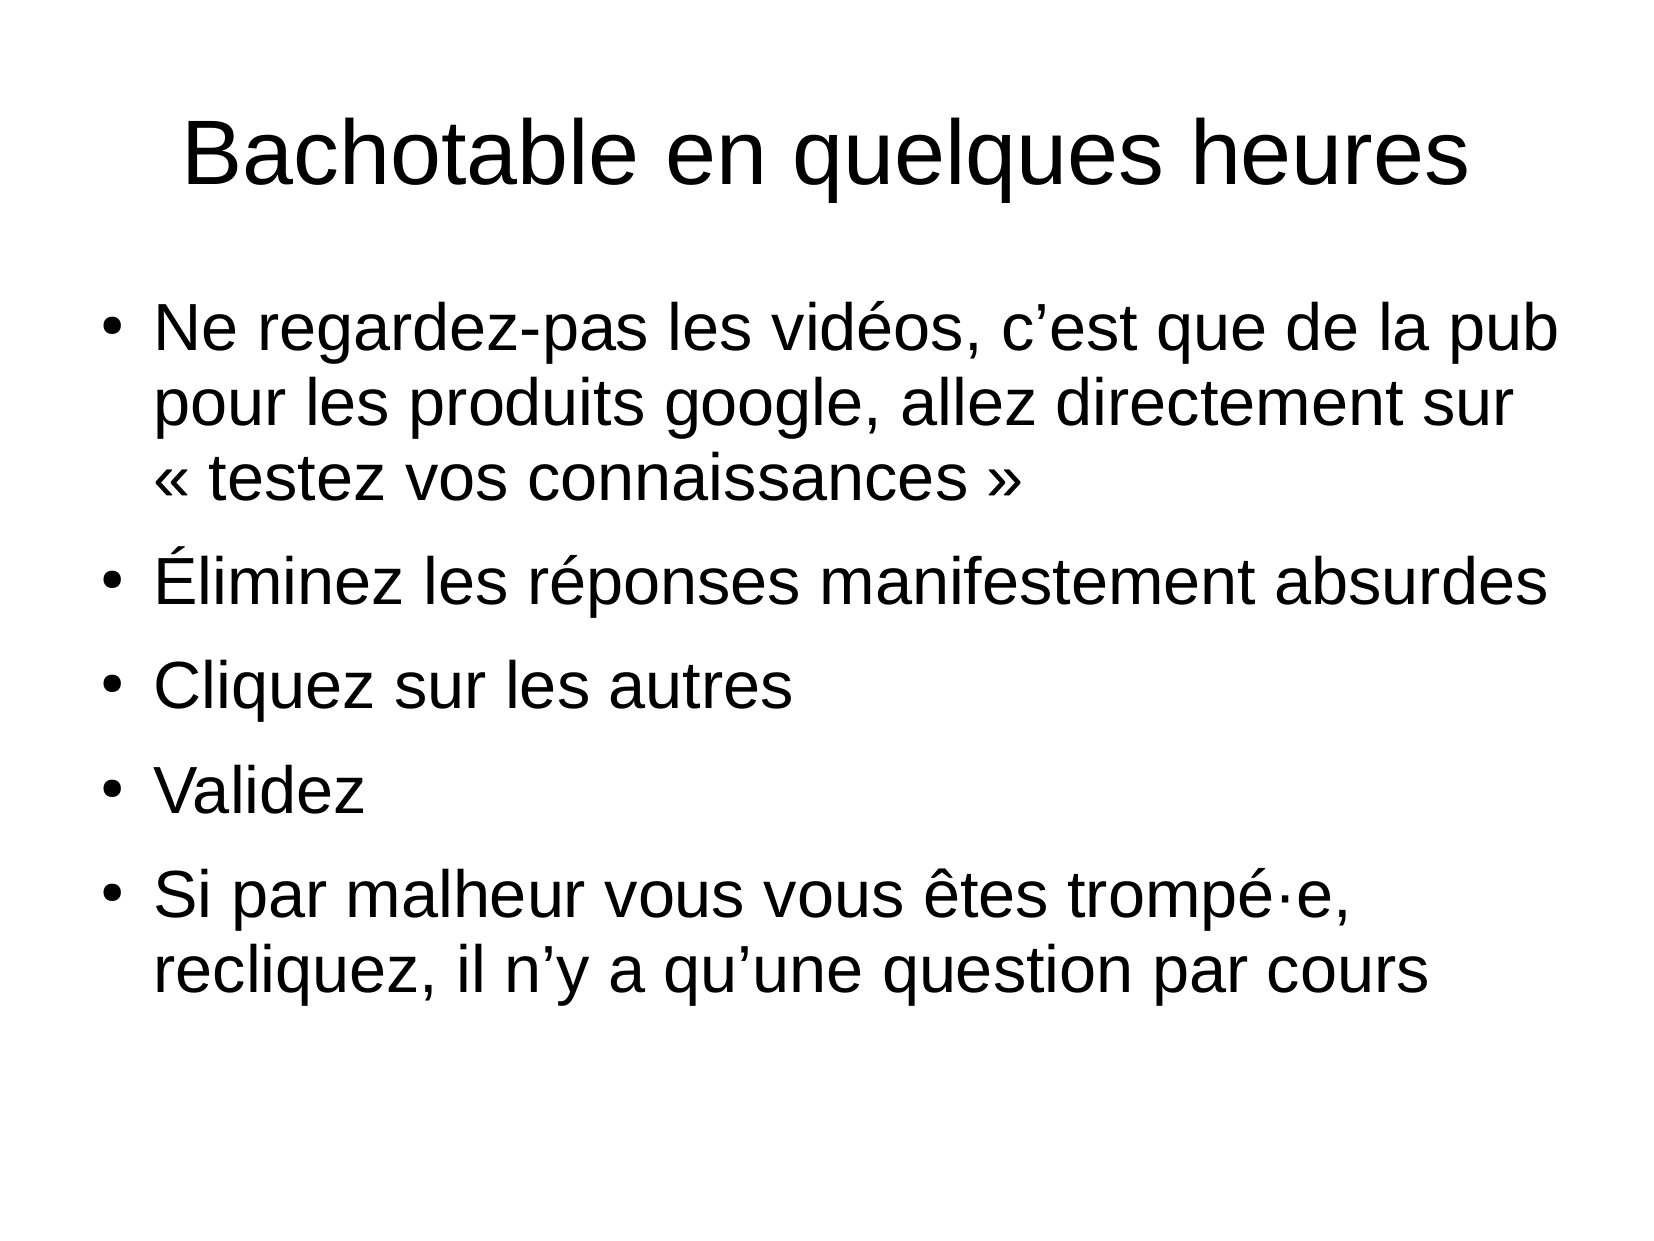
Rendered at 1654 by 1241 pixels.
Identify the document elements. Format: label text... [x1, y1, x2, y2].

title Bachotable en quelques heures [82, 49, 1571, 257]
list Ne regardez-pas les vidéos, c’est que de la pub pour les produits google, allez directement sur « testez vos connaissances » Éliminez les réponses manifestement absurdes Cliquez sur les autres Validez Si par malheur vous vous êtes trompé·e, recliquez, il n’y a qu’une question par cours [82, 290, 1571, 1010]
